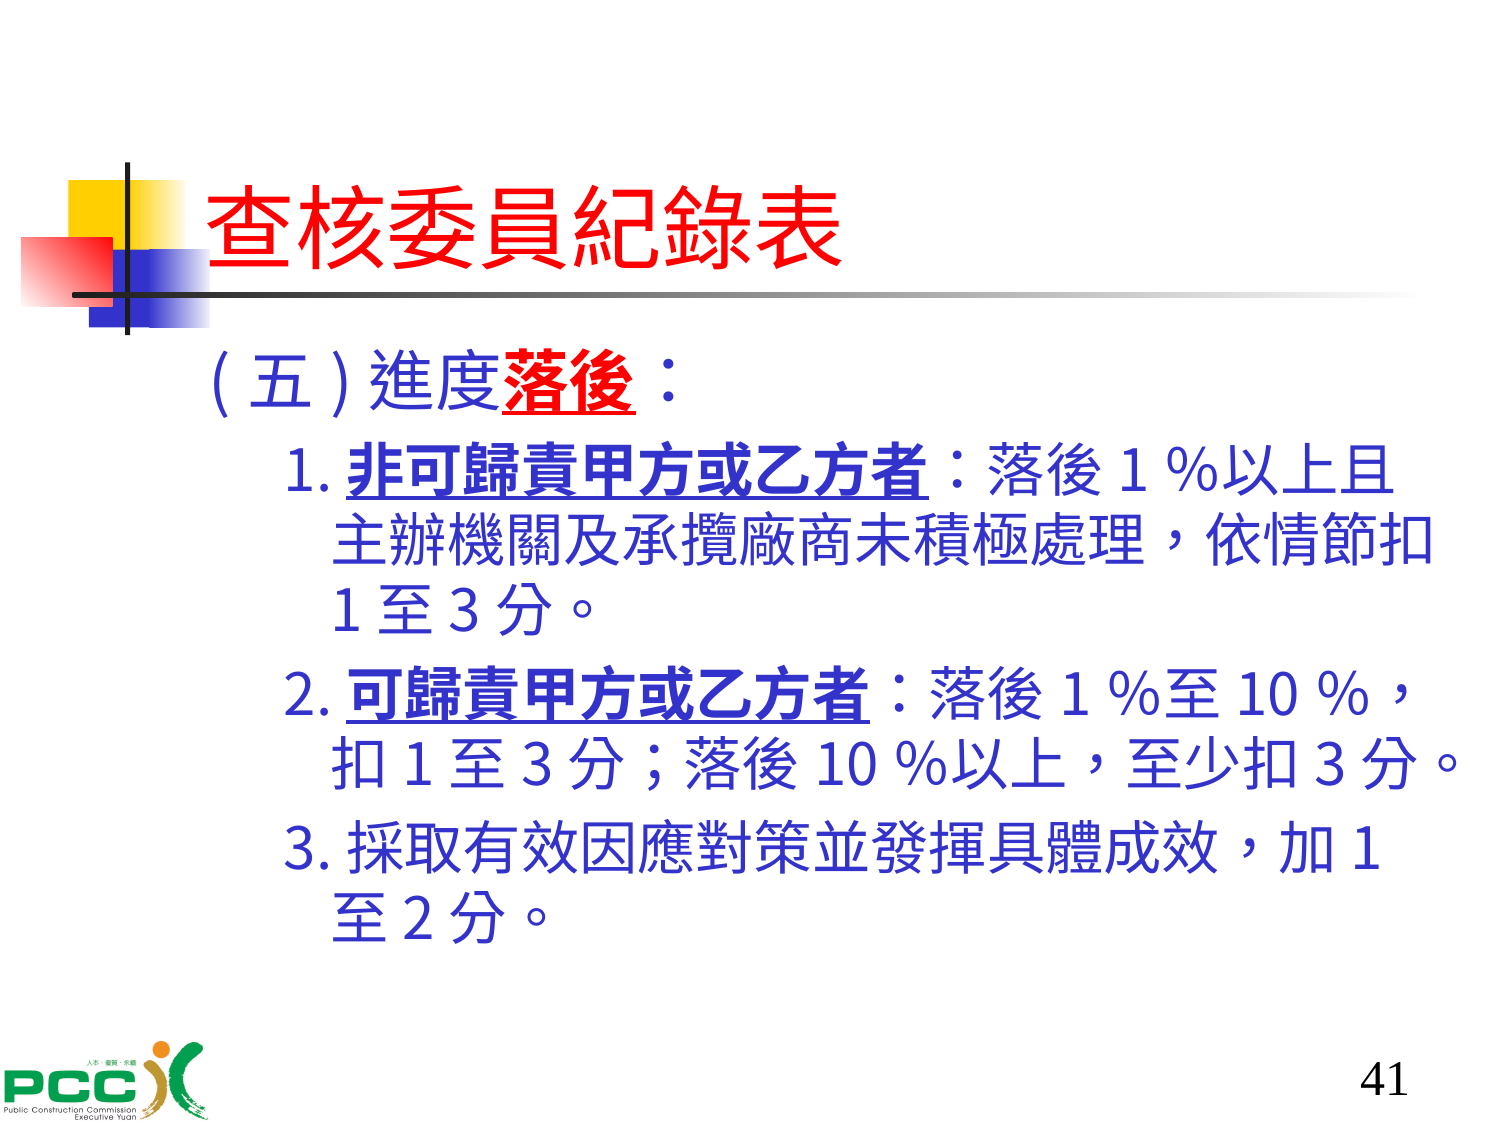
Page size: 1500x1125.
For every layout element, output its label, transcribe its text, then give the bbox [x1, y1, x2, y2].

list (五)進度落後： 1.非可歸責甲方或乙方者：落後1％以上且主辦機關及承攬廠商未積極處理，依情節扣1至3分。 2.可歸責甲方或乙方者：落後1％至10％，扣1至3分；落後10％以上，至少扣3分。 3.採取有效因應對策並發揮具體成效，加1至2分。 [193, 331, 1469, 1007]
picture [0, 1037, 226, 1125]
title 查核委員紀錄表 [188, 101, 1468, 289]
